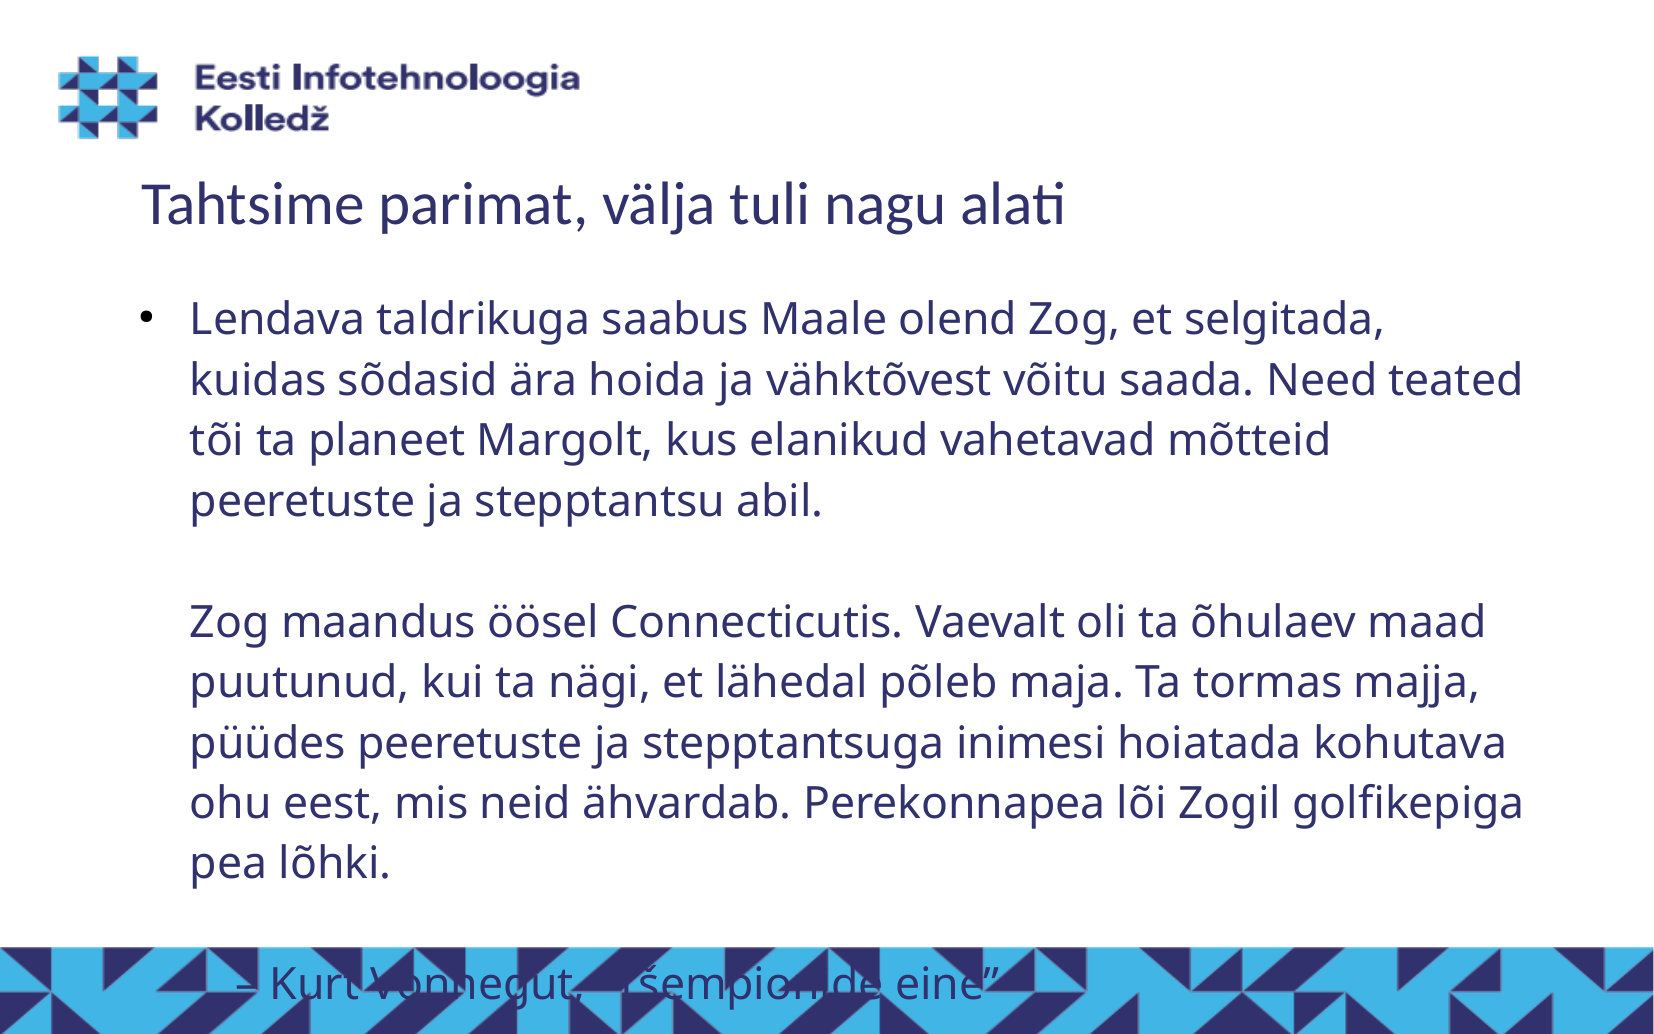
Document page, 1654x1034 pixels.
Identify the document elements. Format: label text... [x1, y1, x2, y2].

title Tahtsime parimat, välja tuli nagu alati [141, 132, 1421, 285]
list Lendava taldrikuga saabus Maale olend Zog, et selgitada, kuidas sõdasid ära hoida ja vähktõvest võitu saada. Need teated tõi ta planeet Margolt, kus elanikud vahetavad mõtteid peeretuste ja stepptantsu abil. Zog maandus öösel Connecticutis. Vaevalt oli ta õhulaev maad puutunud, kui ta nägi, et lähedal põleb maja. Ta tormas majja, püüdes peeretuste ja stepptantsuga inimesi hoiatada kohutava ohu eest, mis neid ähvardab. Perekonnapea lõi Zogil golfikepiga pea lõhki. – Kurt Vonnegut, “Tšempionide eine” [121, 287, 1533, 1016]
